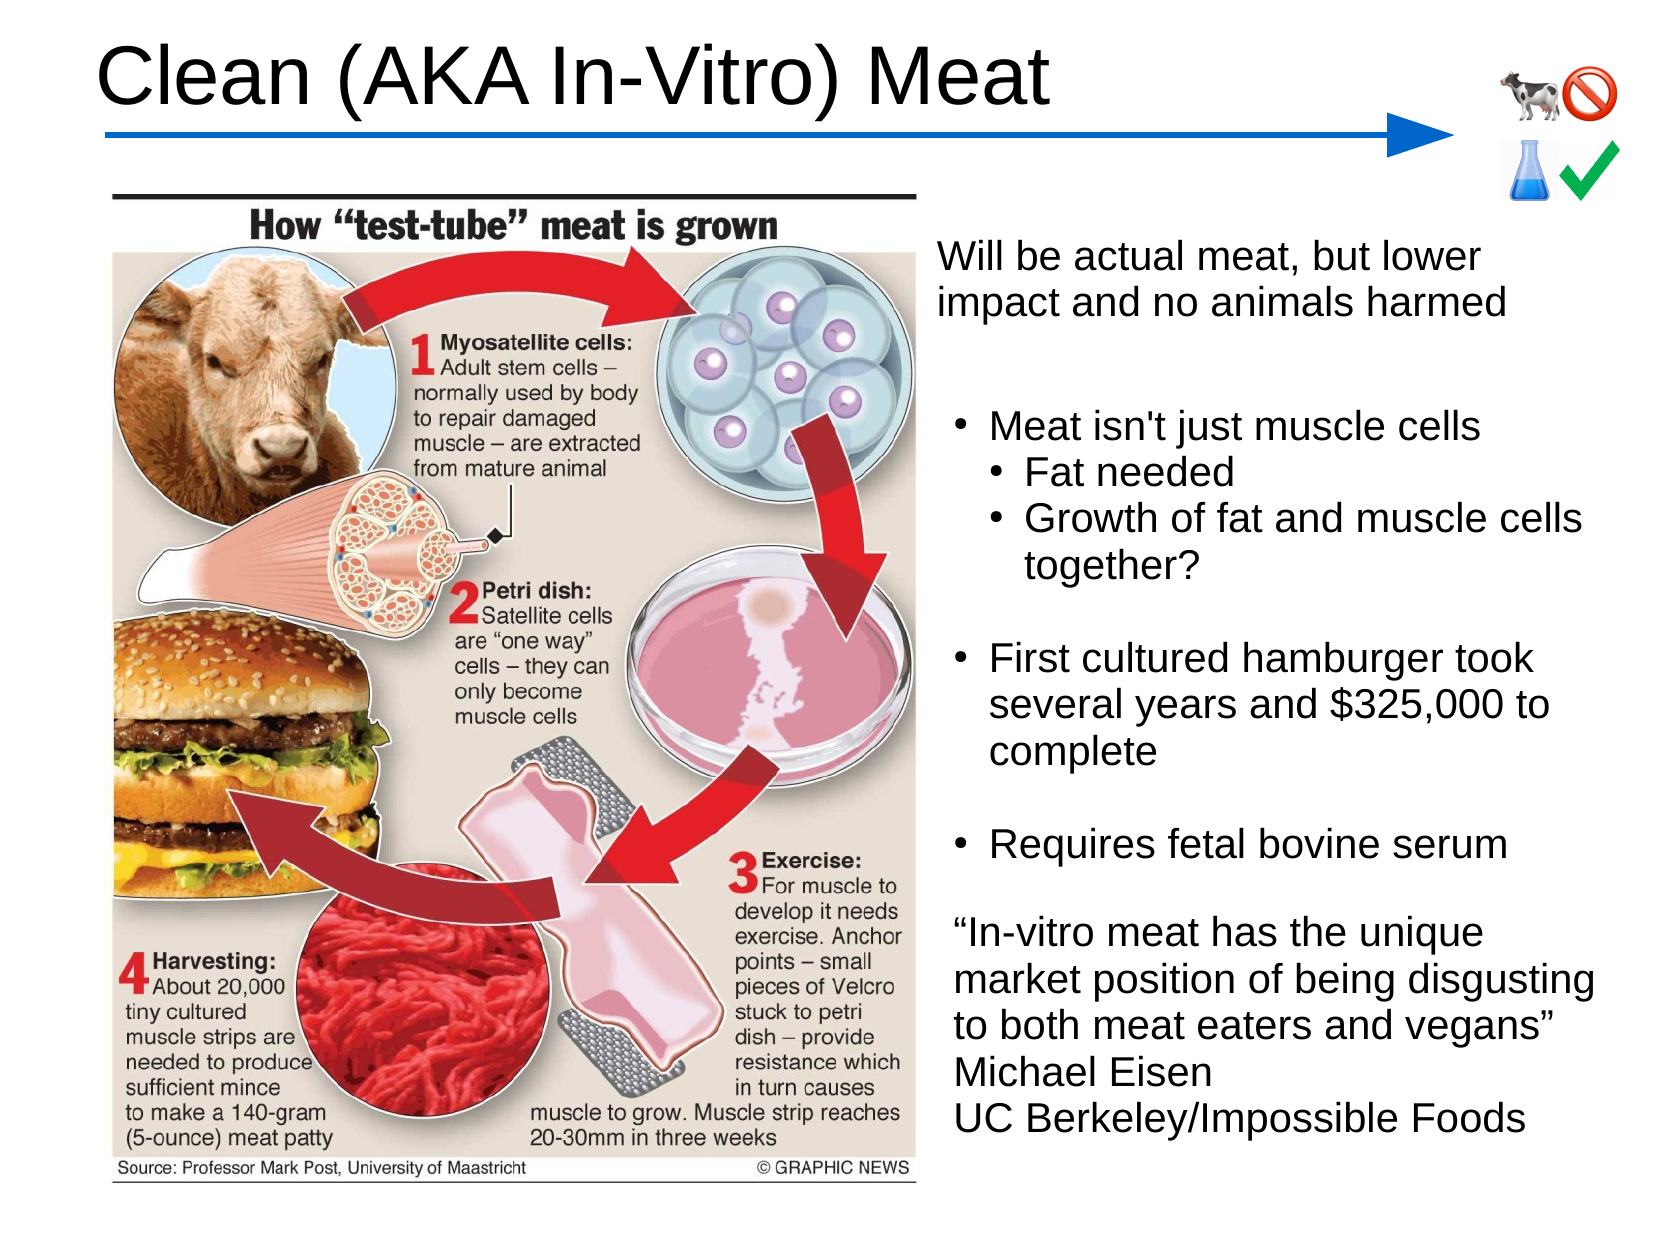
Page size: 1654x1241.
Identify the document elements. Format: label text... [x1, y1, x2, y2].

text_box Will be actual meat, but lower impact and no animals harmed [922, 225, 1620, 396]
text_box Meat isn't just muscle cells Fat needed Growth of fat and muscle cells together? First cultured hamburger took several years and $325,000 to complete Requires fetal bovine serum [922, 378, 1653, 1031]
text_box “In-vitro meat has the unique market position of being disgusting to both meat eaters and vegans” Michael Eisen UC Berkeley/Impossible Foods [922, 885, 1651, 1196]
picture [1499, 63, 1620, 124]
picture [104, 240, 922, 1184]
text_box Clean (AKA In-Vitro) Meat [63, 5, 1380, 240]
picture [1499, 140, 1620, 201]
